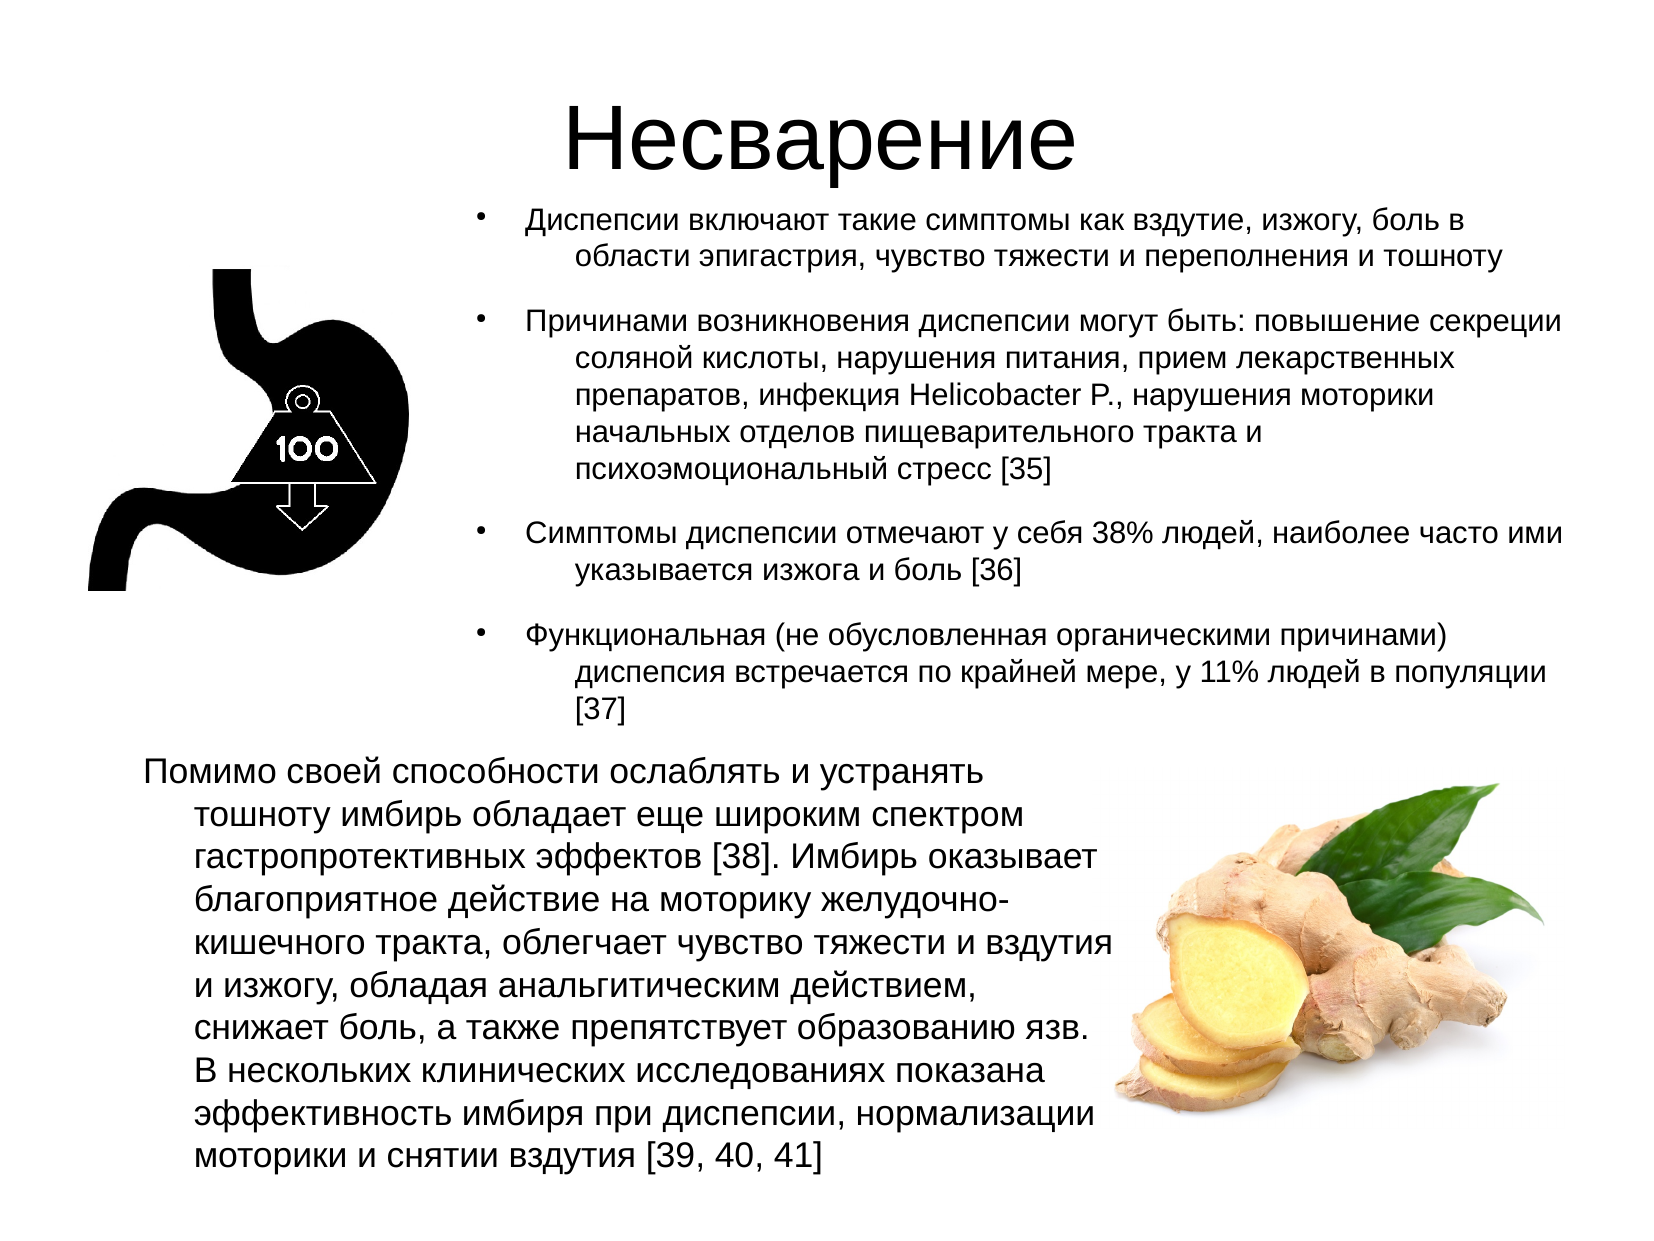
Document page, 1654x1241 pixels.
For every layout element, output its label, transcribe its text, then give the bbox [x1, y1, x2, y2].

picture [88, 265, 414, 591]
list Помимо своей способности ослаблять и устранять тошноту имбирь обладает еще широким спектром гастропротективных эффектов [38]. Имбирь оказывает благоприятное действие на моторику желудочно-кишечного тракта, облегчает чувство тяжести и вздутия и изжогу, обладая анальгитическим действием, снижает боль, а также препятствует образованию язв. В нескольких клинических исследованиях показана эффективность имбиря при диспепсии, нормализации моторики и снятии вздутия [39, 40, 41] [59, 748, 1123, 1211]
picture [1123, 767, 1565, 1129]
title Несварение [76, 29, 1565, 237]
list Диспепсии включают такие симптомы как вздутие, изжогу, боль в области эпигастрия, чувство тяжести и переполнения и тошноту Причинами возникновения диспепсии могут быть: повышение секреции соляной кислоты, нарушения питания, прием лекарственных препаратов, инфекция Helicobacter P., нарушения моторики начальных отделов пищеварительного тракта и психоэмоциональный стресс [35] Симптомы диспепсии отмечают у себя 38% людей, наиболее часто ими указывается изжога и боль [36] Функциональная (не обусловленная органическими причинами) диспепсия встречается по крайней мере, у 11% людей в популяции [37] [442, 199, 1572, 735]
